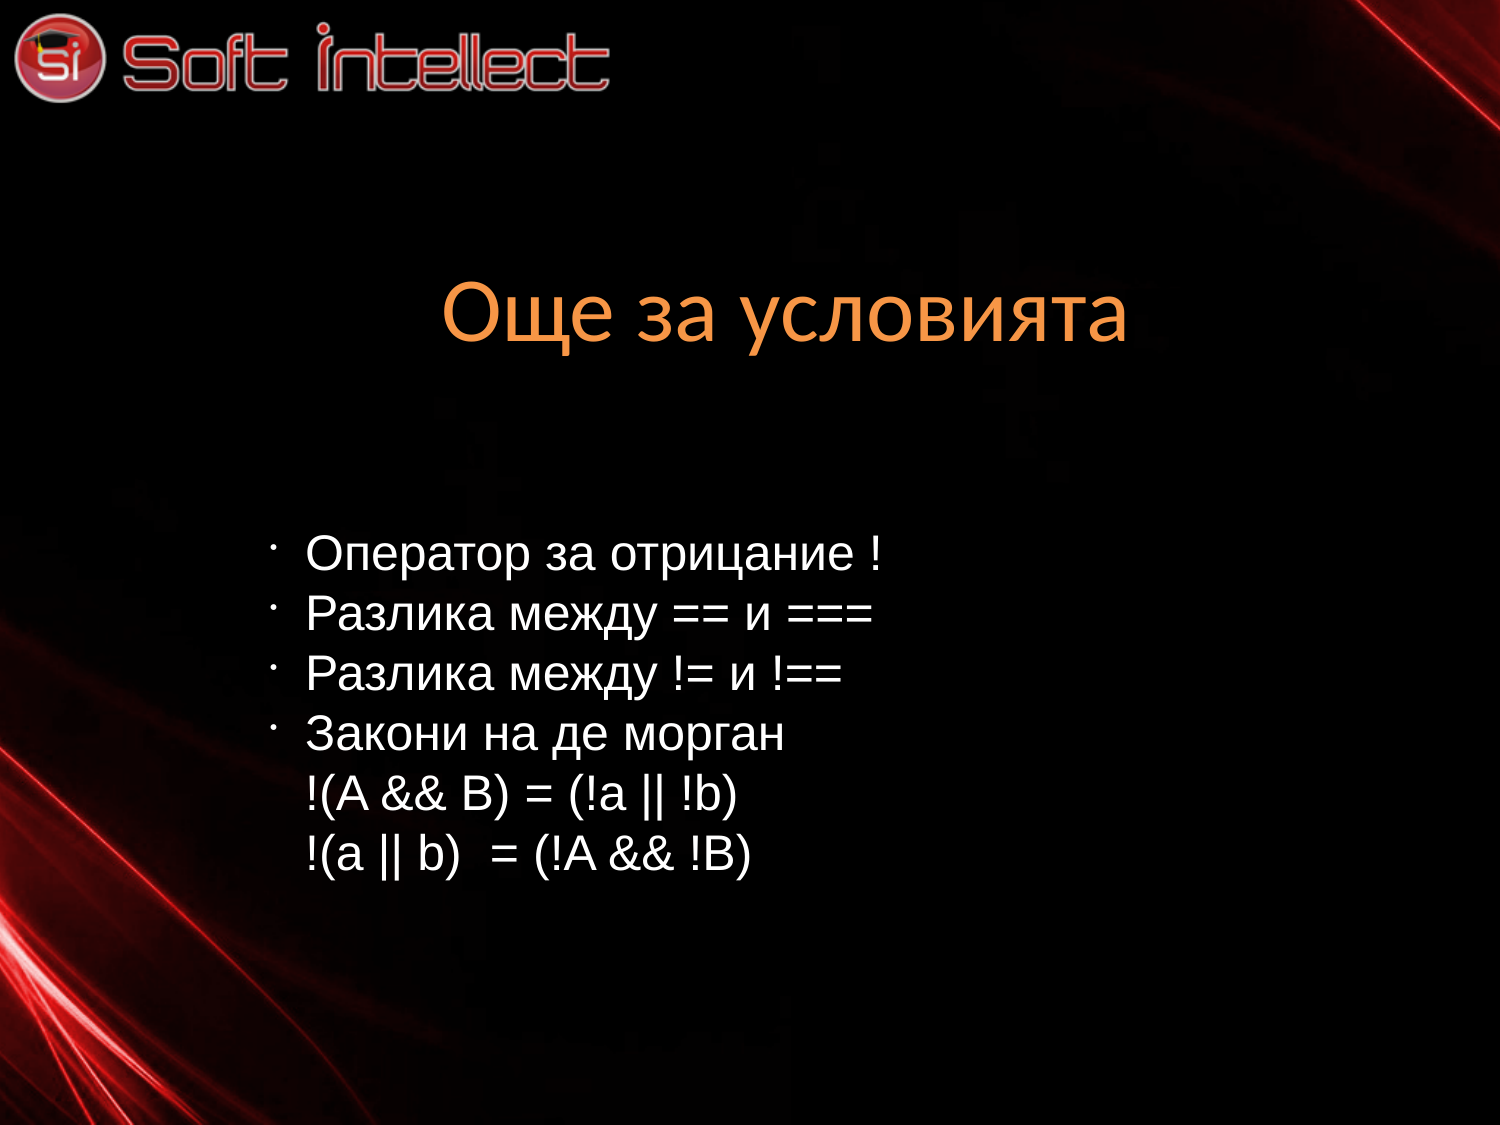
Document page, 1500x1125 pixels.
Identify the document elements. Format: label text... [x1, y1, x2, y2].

text_box Оператор за отрицание ! Разлика между == и === Разлика между != и !== Закони на де морган !(A && B) = (!a || !b) !(a || b) = (!A && !B) [254, 513, 1305, 1125]
picture [0, 0, 1500, 1125]
text_box Още за условията [149, 184, 1424, 426]
